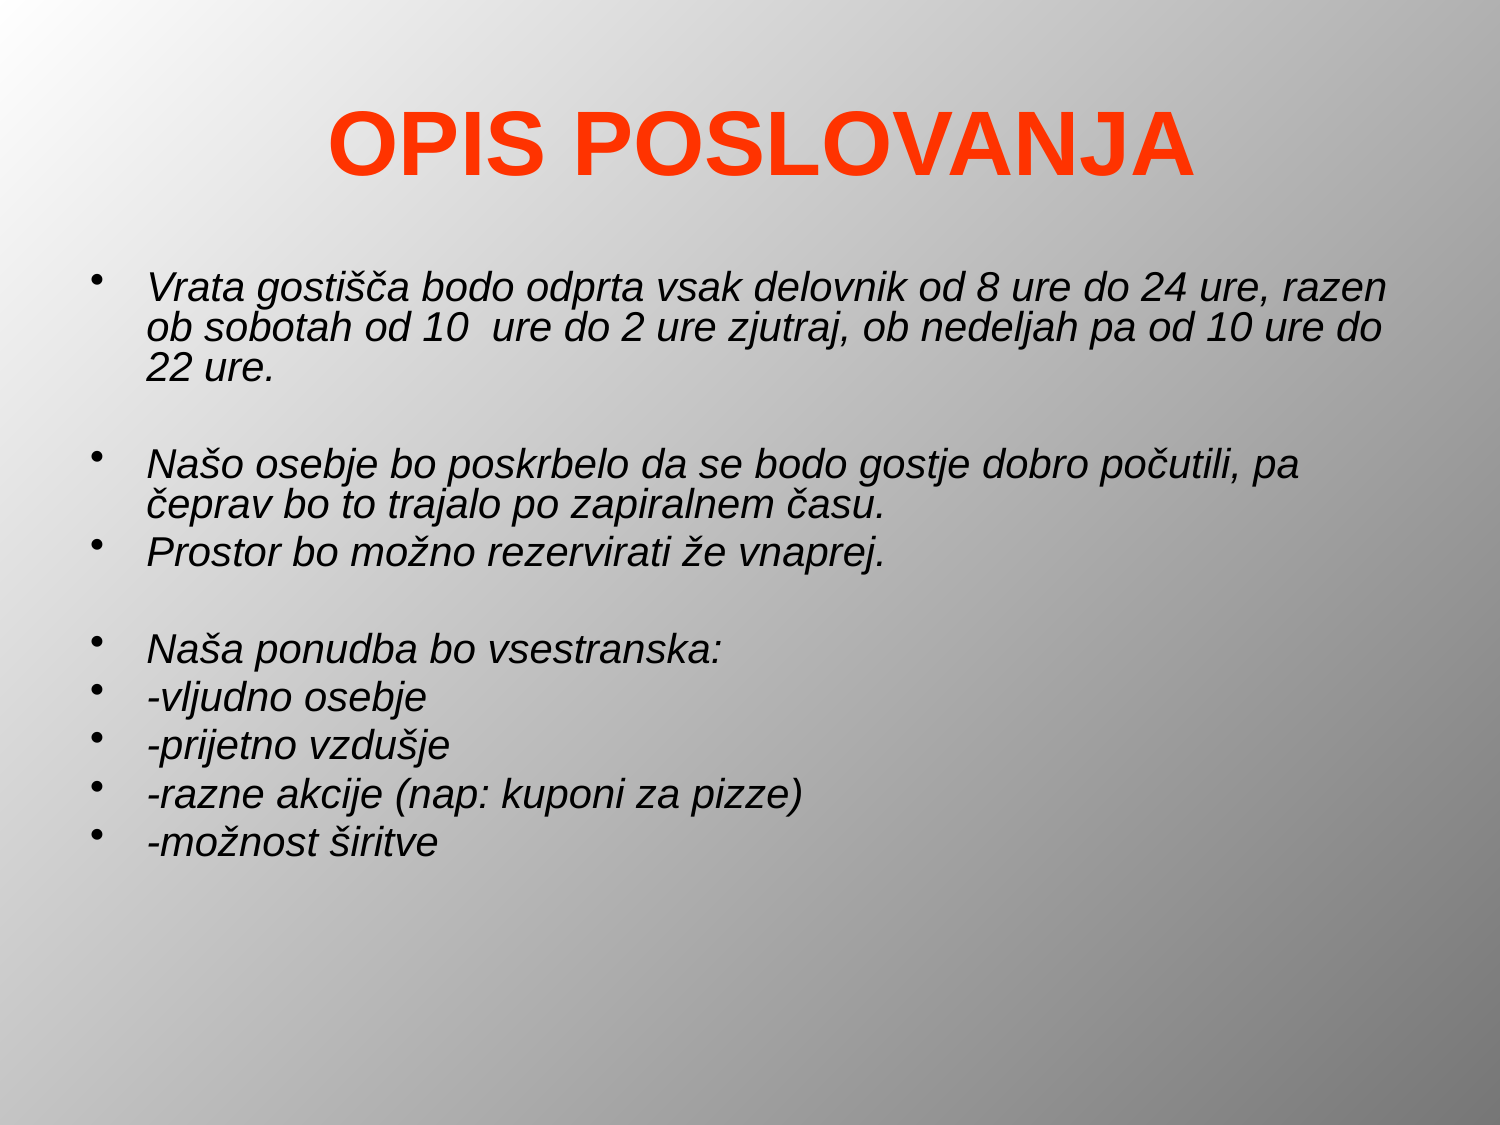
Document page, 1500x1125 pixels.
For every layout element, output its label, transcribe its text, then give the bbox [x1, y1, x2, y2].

list Vrata gostišča bodo odprta vsak delovnik od 8 ure do 24 ure, razen ob sobotah od 10 ure do 2 ure zjutraj, ob nedeljah pa od 10 ure do 22 ure. Našo osebje bo poskrbelo da se bodo gostje dobro počutili, pa čeprav bo to trajalo po zapiralnem času. Prostor bo možno rezervirati že vnaprej. Naša ponudba bo vsestranska: -vljudno osebje -prijetno vzdušje -razne akcije (nap: kuponi za pizze) -možnost širitve [75, 262, 1425, 1005]
title OPIS POSLOVANJA [75, 45, 1425, 233]
